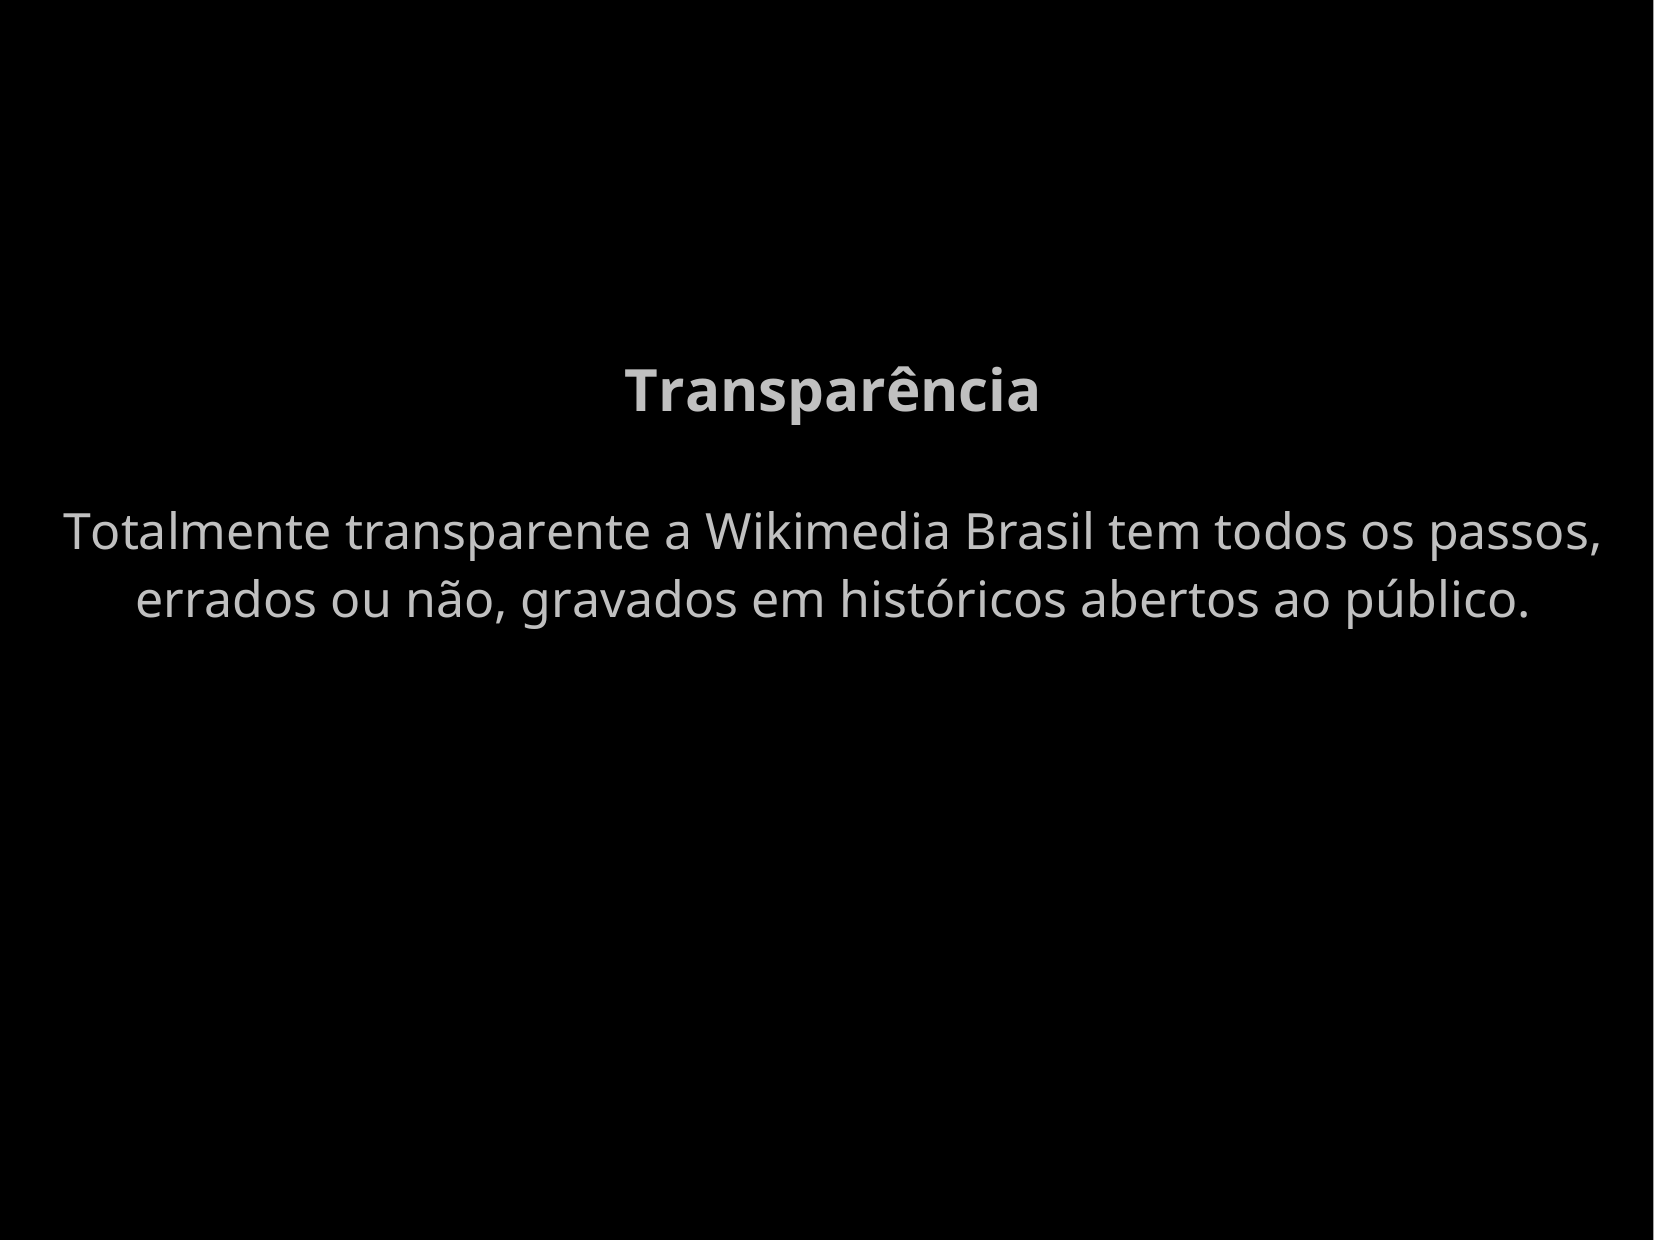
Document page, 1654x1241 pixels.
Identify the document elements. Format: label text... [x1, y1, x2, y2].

text_box Transparência Totalmente transparente a Wikimedia Brasil tem todos os passos, errados ou não, gravados em históricos abertos ao público. [42, 0, 1624, 1241]
